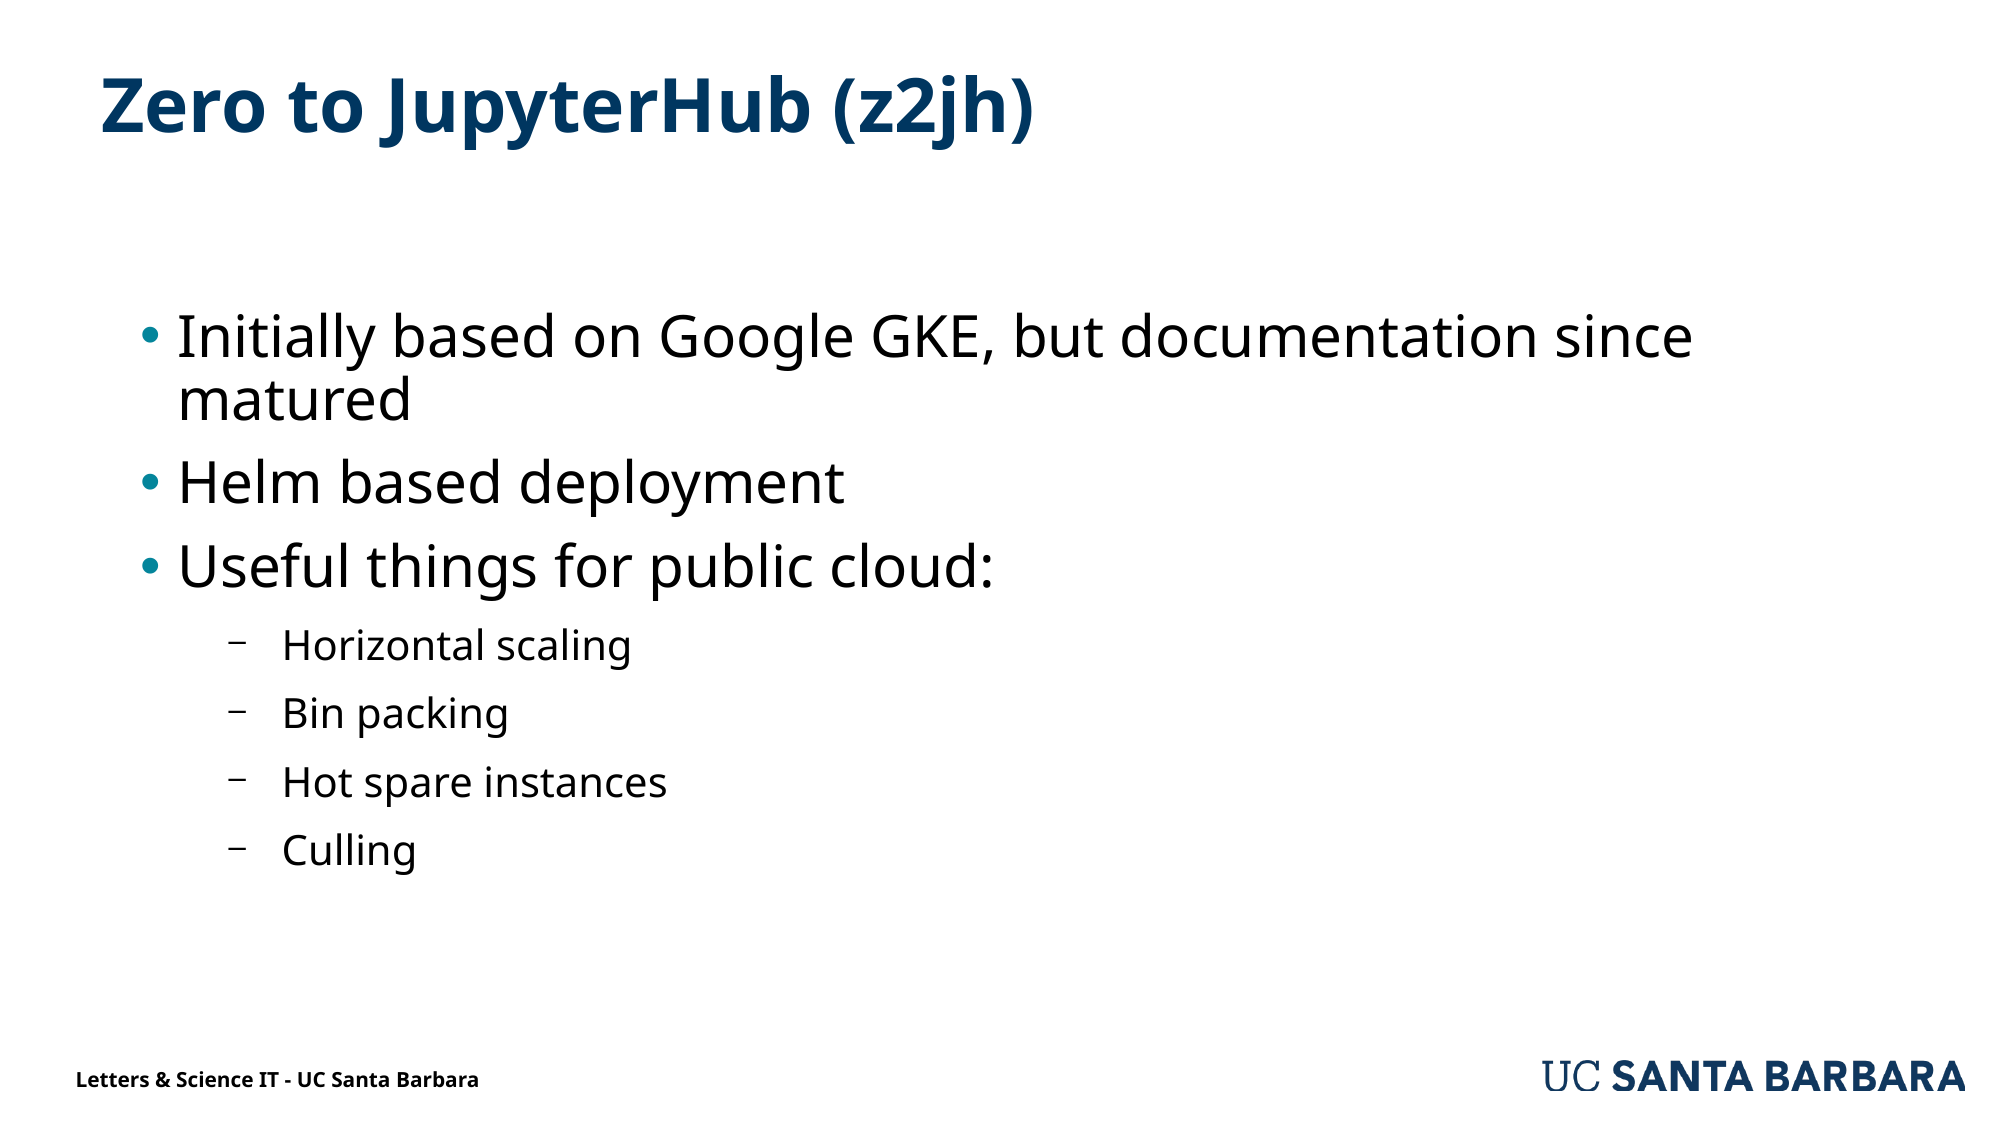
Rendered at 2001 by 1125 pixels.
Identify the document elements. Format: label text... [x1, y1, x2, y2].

list Initially based on Google GKE, but documentation since matured Helm based deployment Useful things for public cloud: Horizontal scaling Bin packing Hot spare instances Culling [125, 299, 1874, 1014]
title Zero to JupyterHub (z2jh) [86, 59, 1914, 158]
